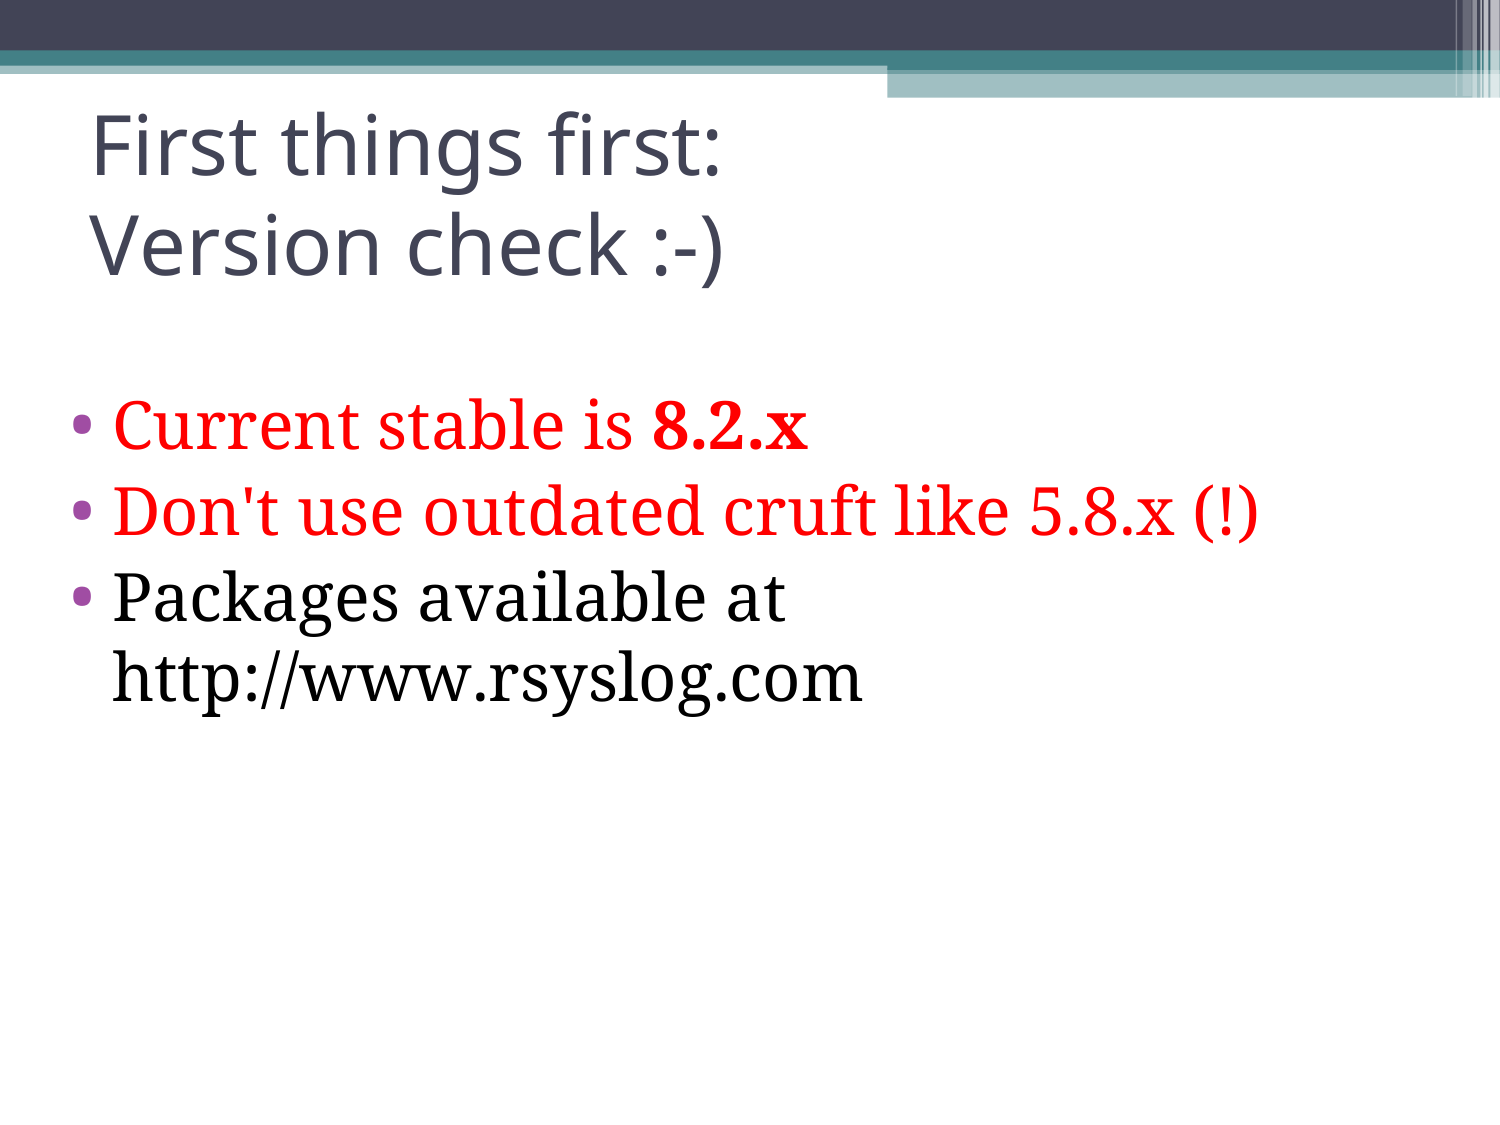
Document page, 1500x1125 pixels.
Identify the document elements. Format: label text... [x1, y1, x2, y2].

title First things first: Version check :-) [75, 84, 1426, 300]
list Current stable is 8.2.x Don't use outdated cruft like 5.8.x (!) Packages available at http://www.rsyslog.com [37, 375, 1388, 751]
